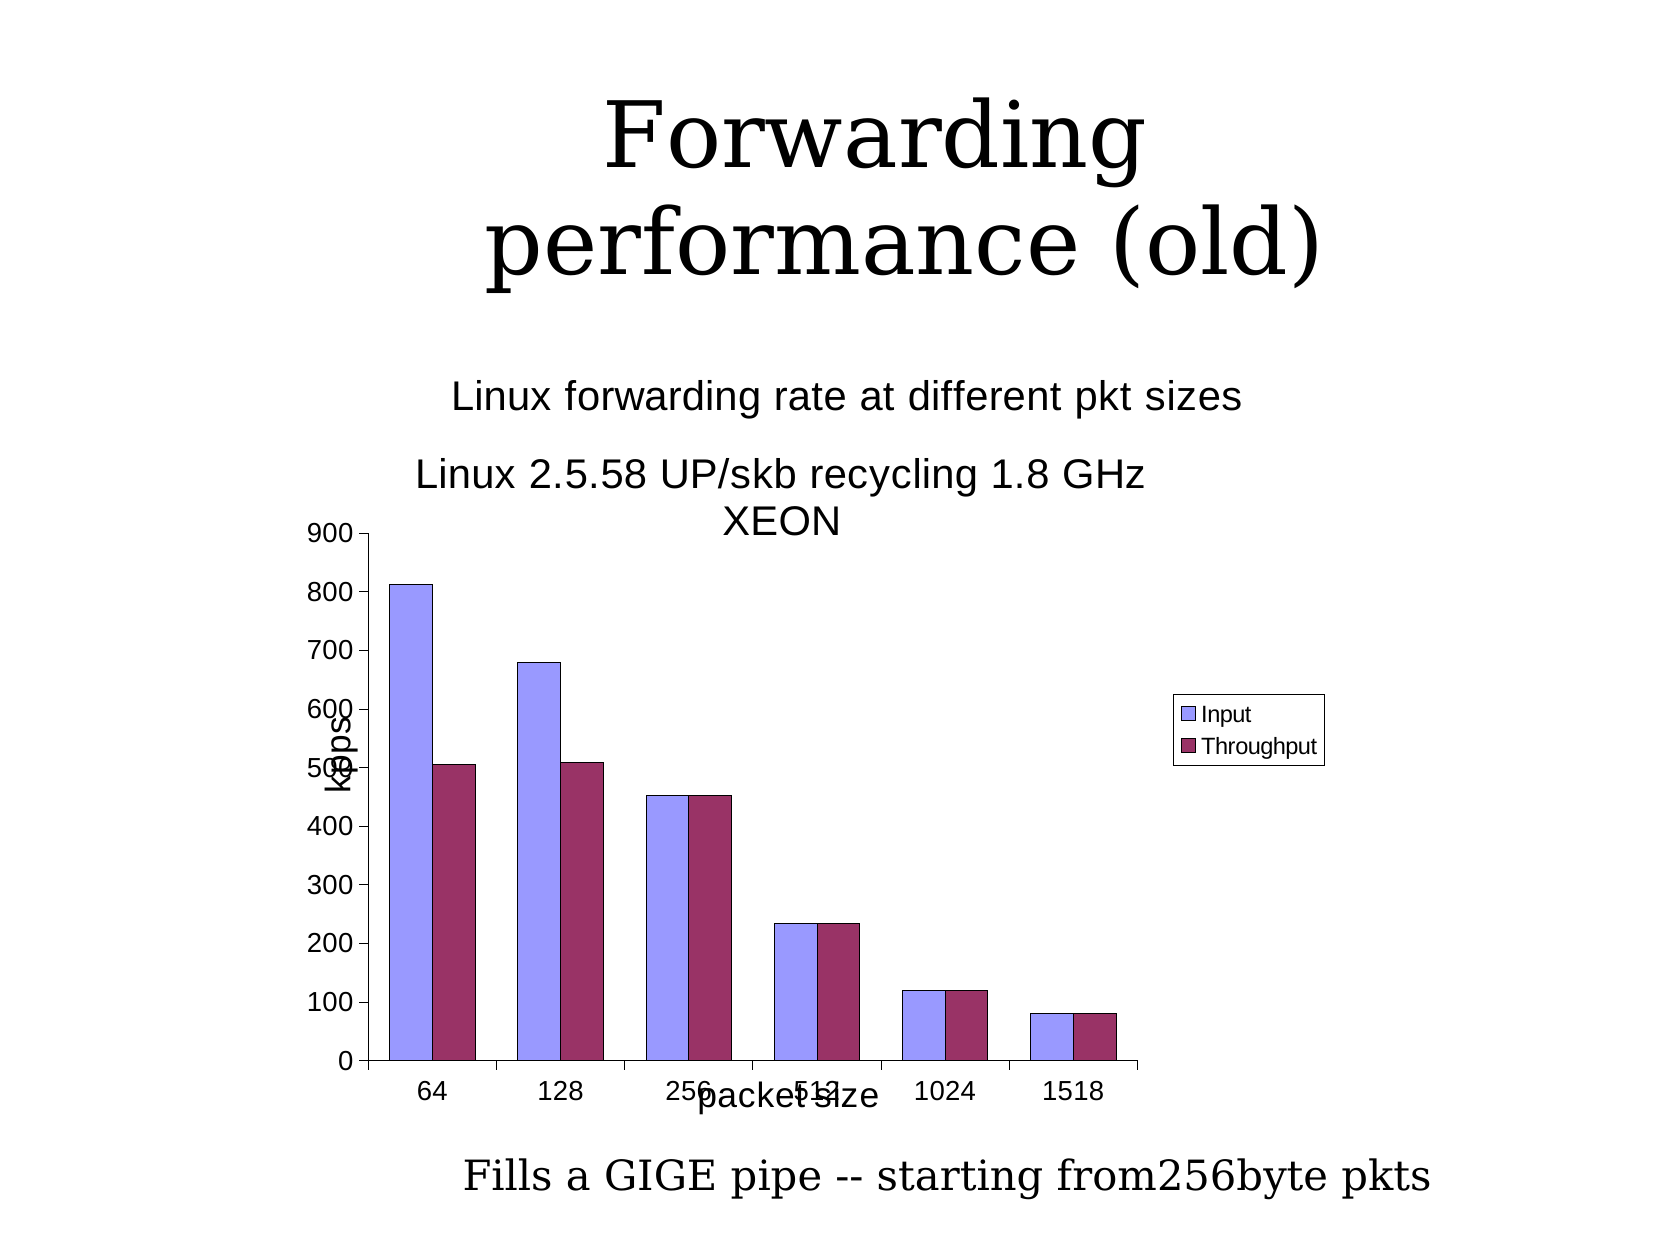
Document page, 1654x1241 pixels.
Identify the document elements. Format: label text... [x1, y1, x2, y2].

text_box Fills a GIGE pipe -- starting from256byte pkts [462, 1152, 1433, 1201]
chart [285, 344, 1370, 1127]
title Forwarding performance (old) [396, 22, 1355, 344]
